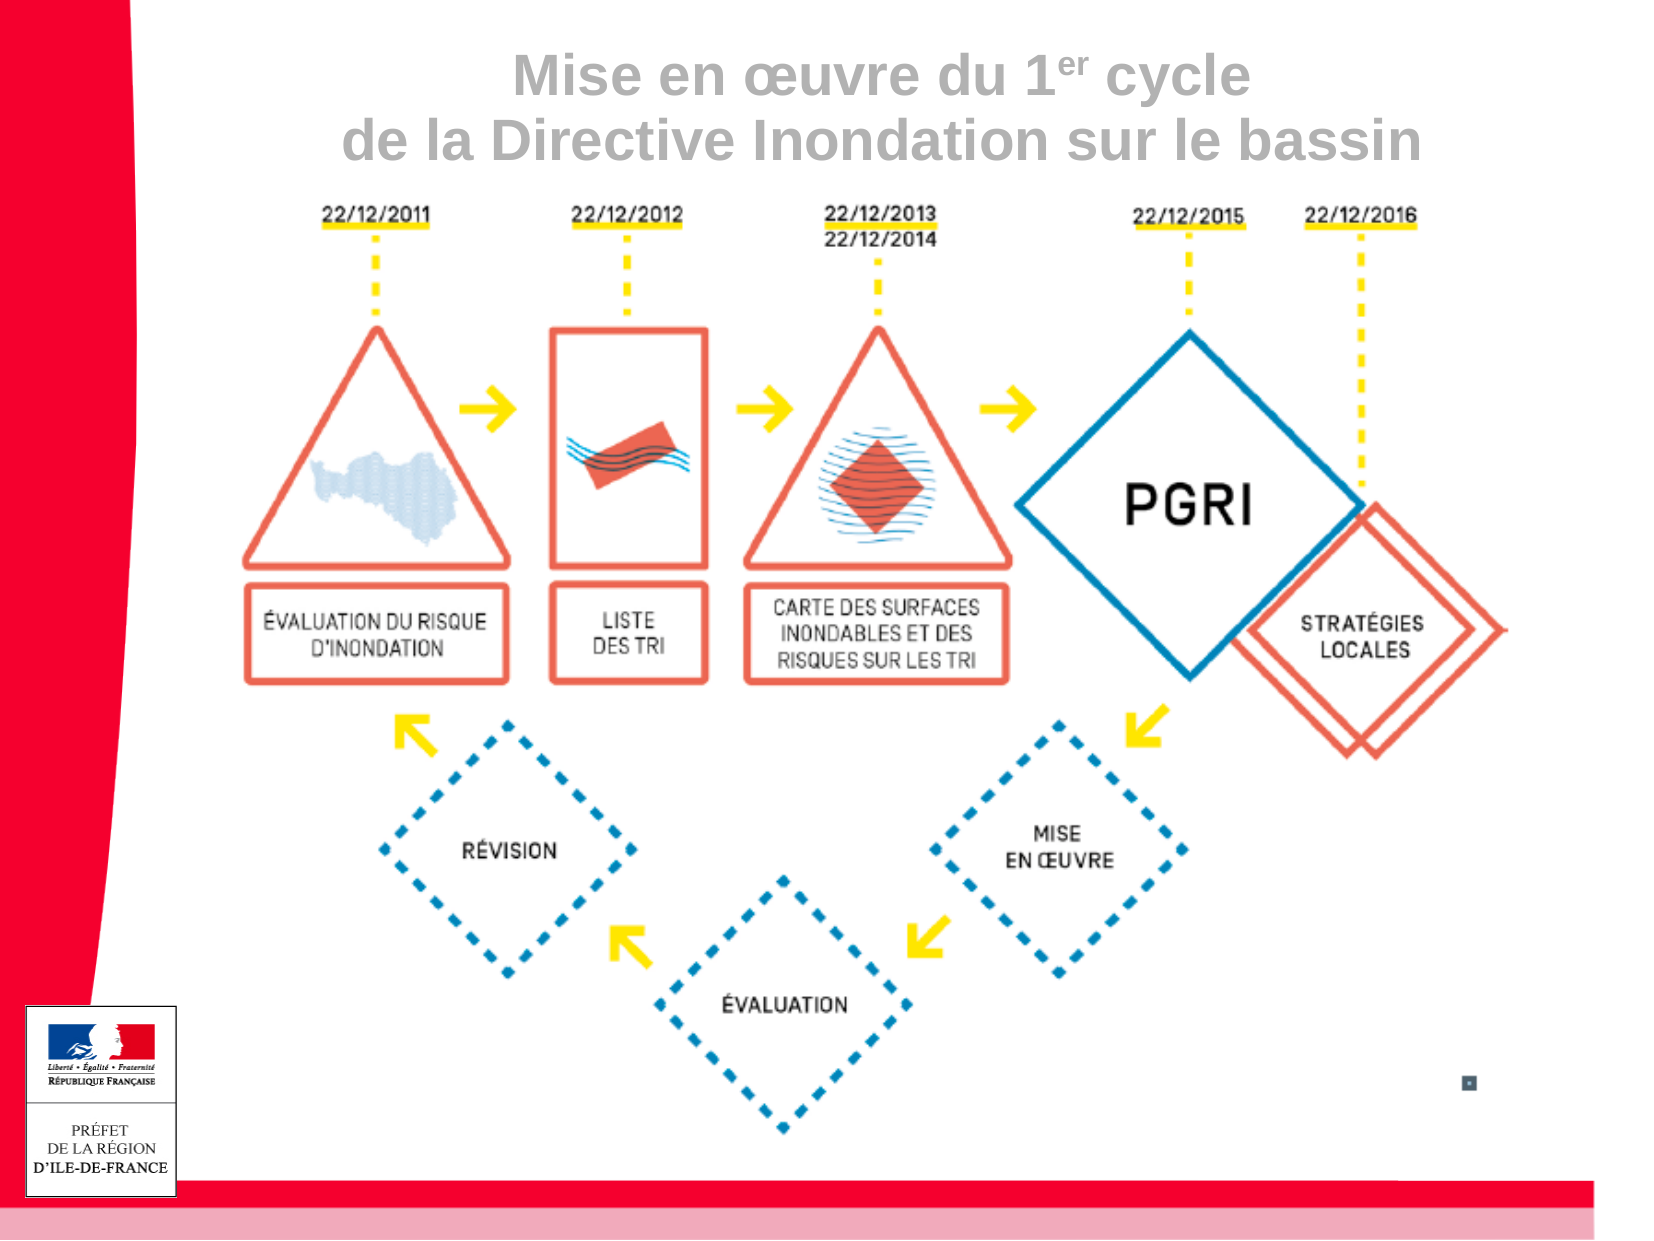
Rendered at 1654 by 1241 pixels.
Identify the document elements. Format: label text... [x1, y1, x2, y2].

picture [0, 0, 1653, 1240]
text_box Mise en œuvre du 1er cycle de la Directive Inondation sur le bassin [185, 35, 1580, 186]
